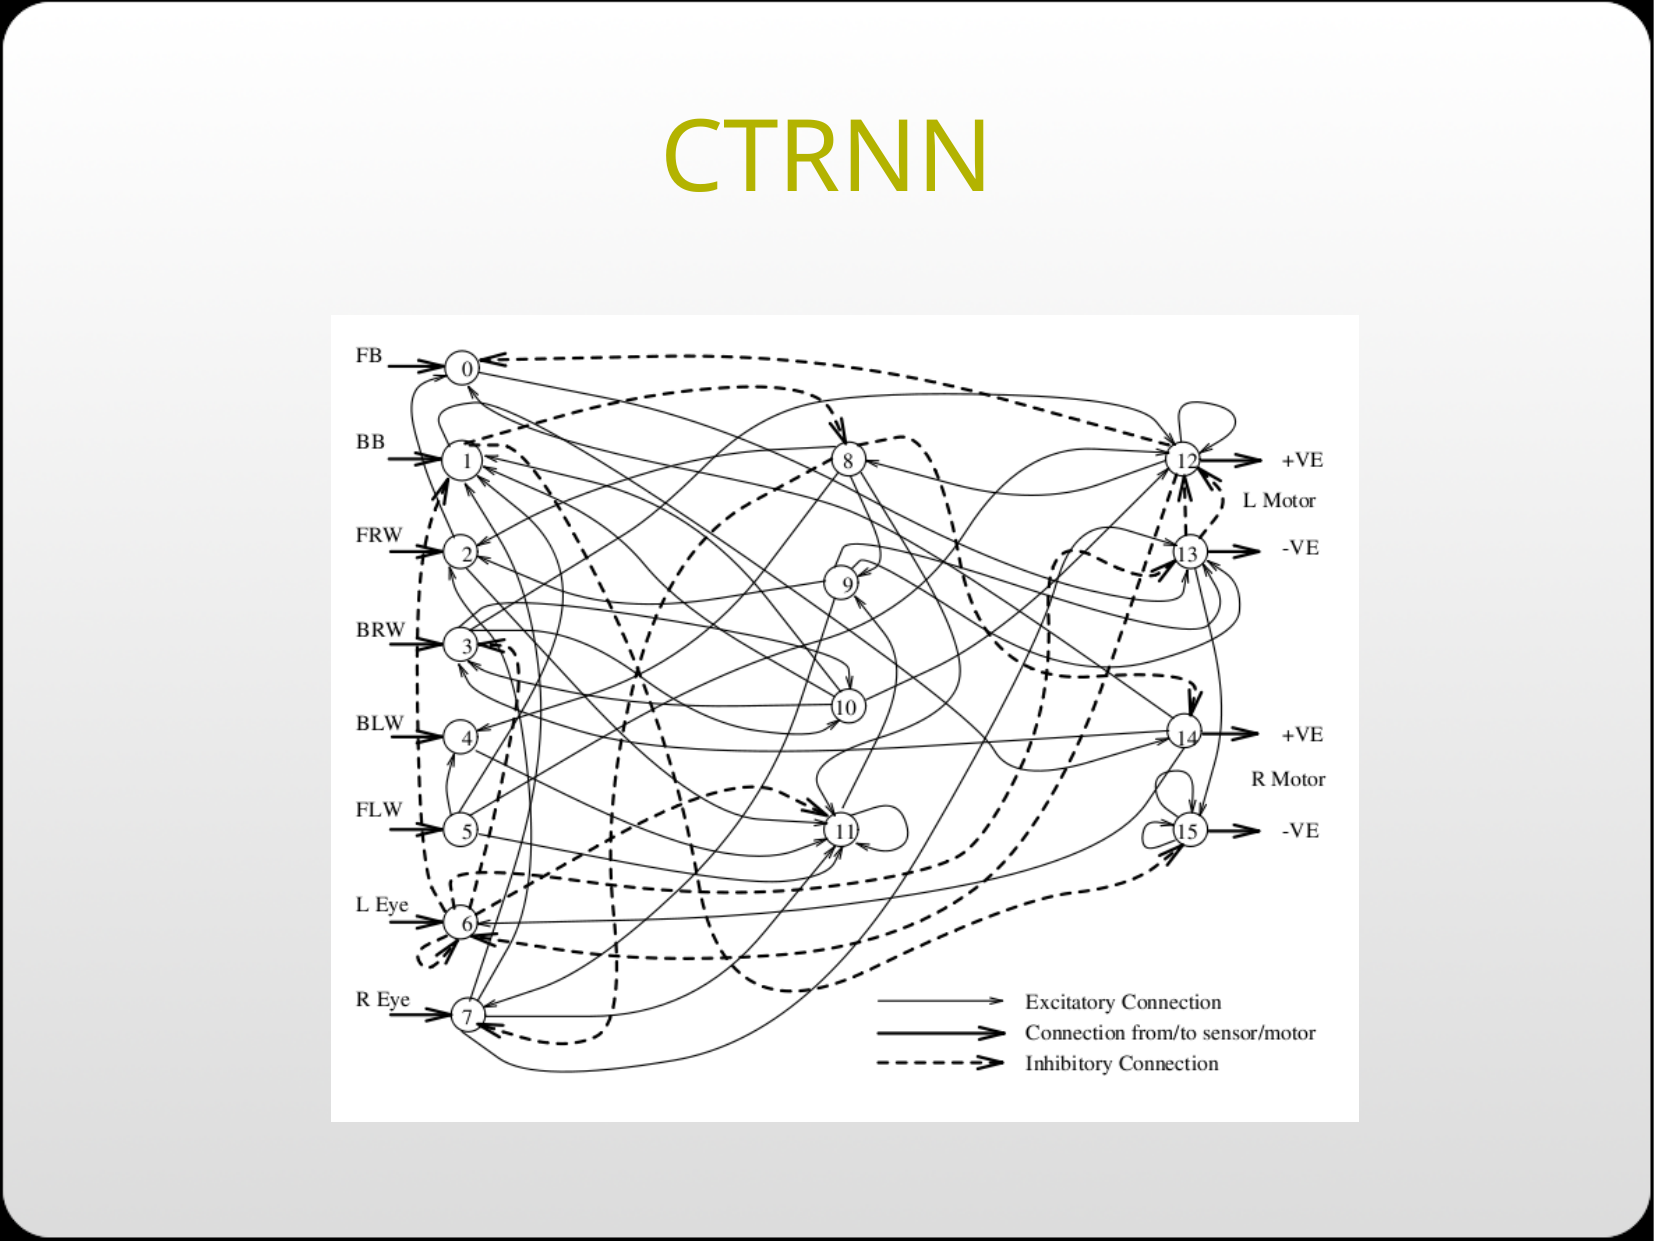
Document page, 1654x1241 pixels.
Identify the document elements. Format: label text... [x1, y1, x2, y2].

title CTRNN [82, 49, 1571, 257]
picture [0, 0, 1654, 1241]
